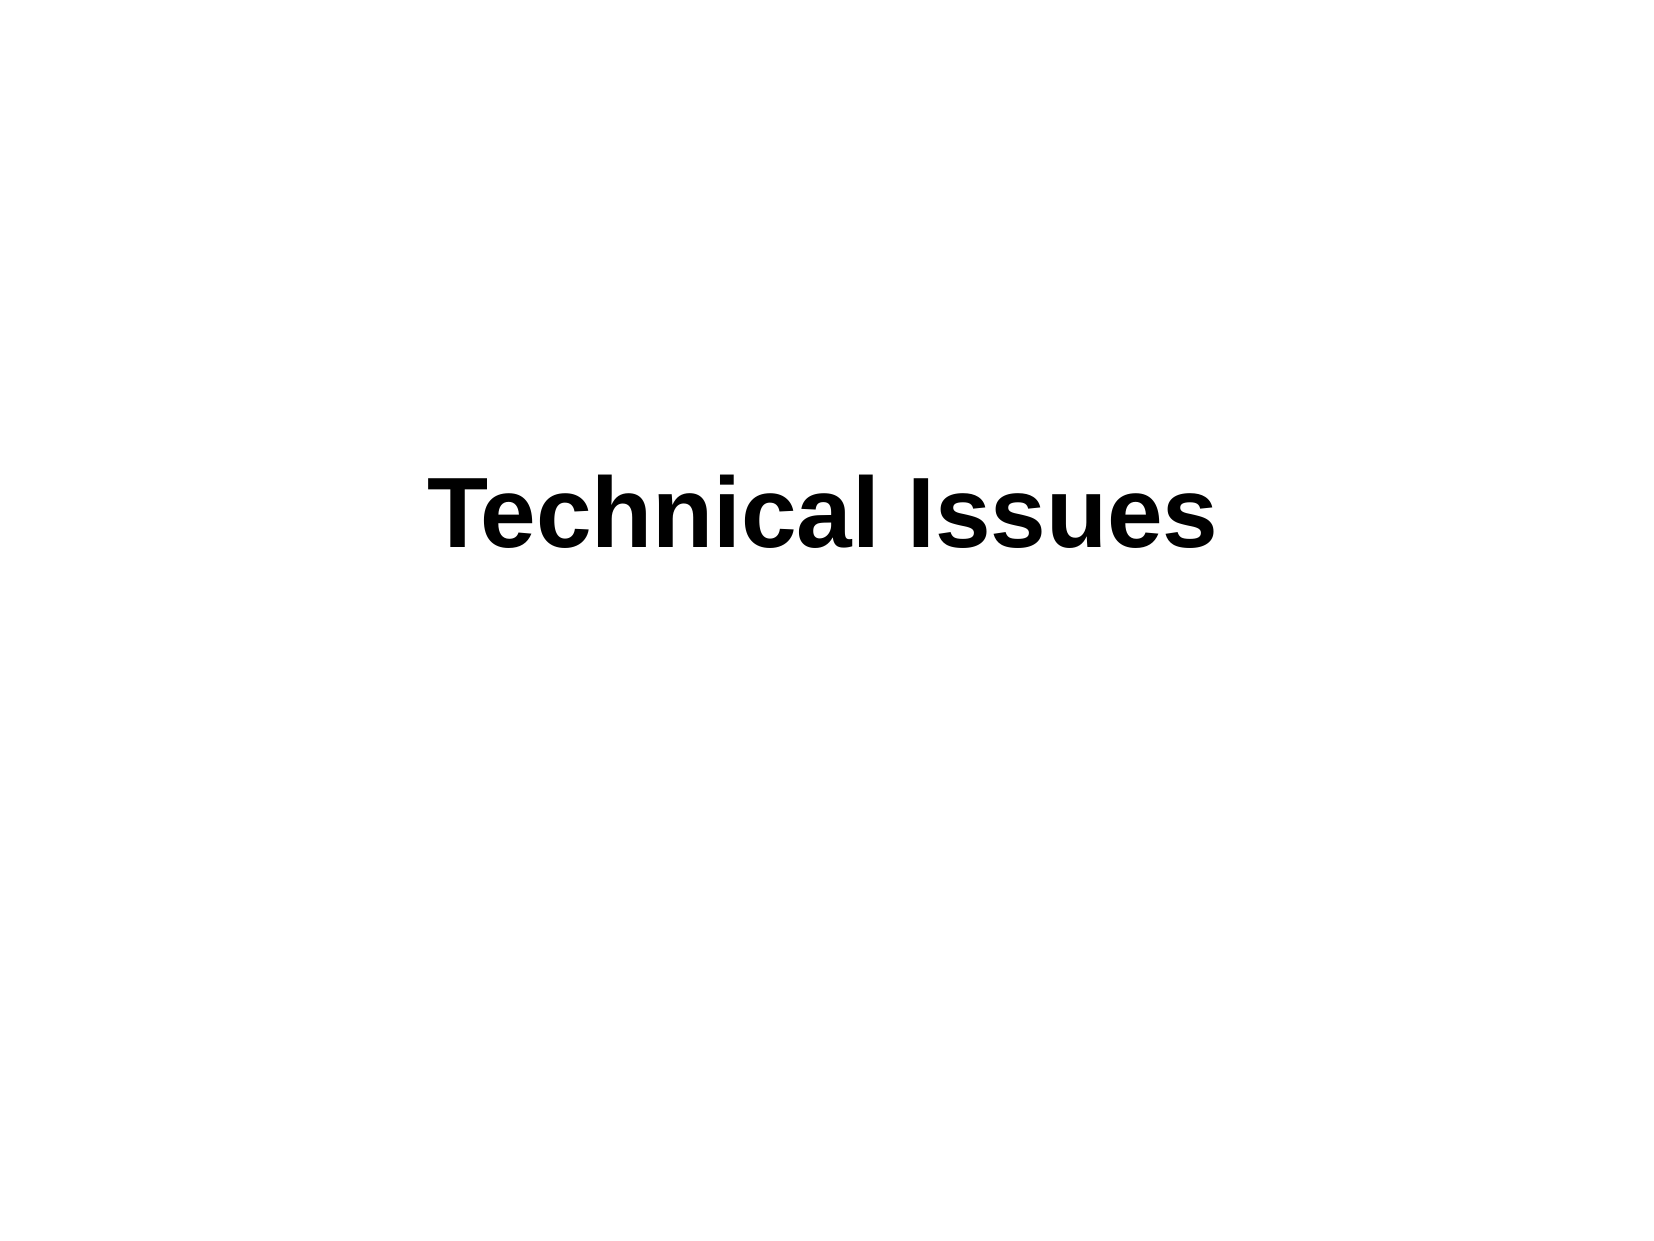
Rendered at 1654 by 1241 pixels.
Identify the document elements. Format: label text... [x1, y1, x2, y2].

text_box Technical Issues [412, 450, 1235, 616]
